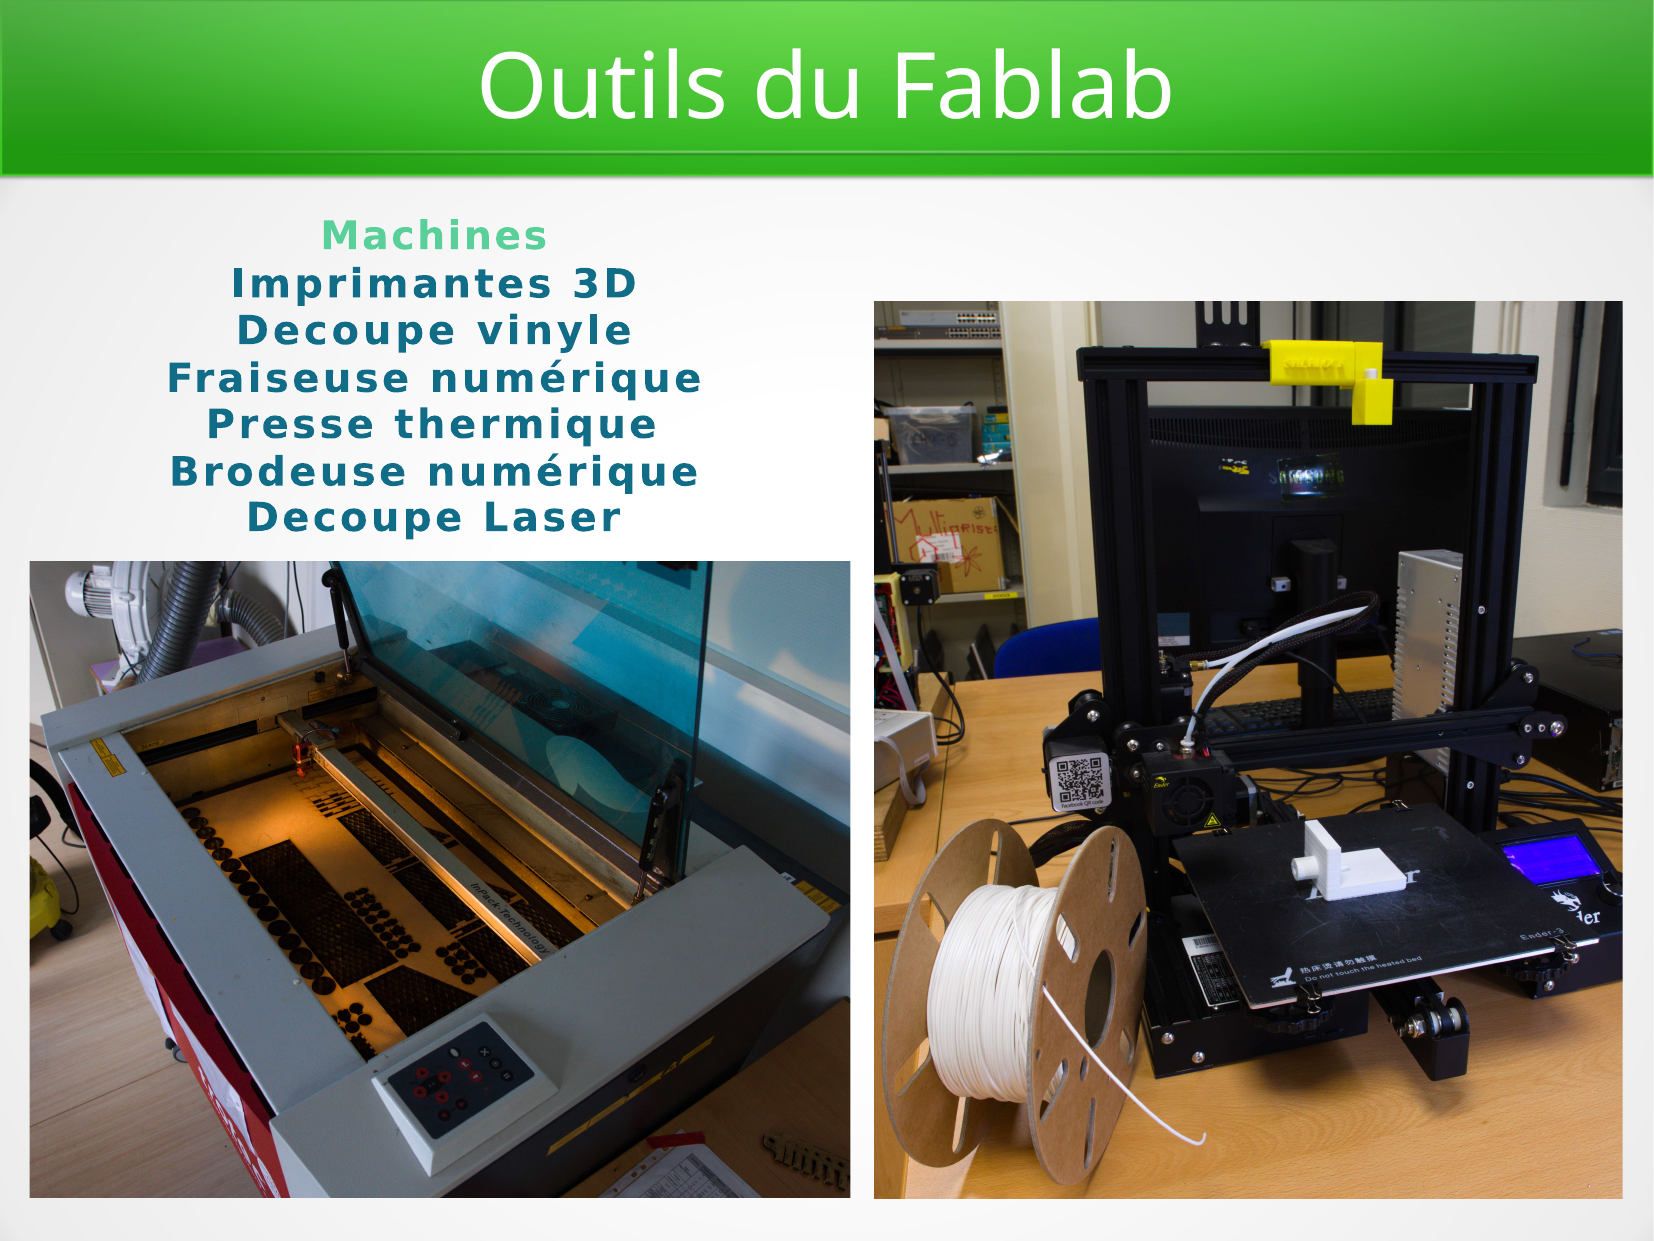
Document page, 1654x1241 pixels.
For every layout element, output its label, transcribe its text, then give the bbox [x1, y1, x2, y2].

title Outils du Fablab [82, 11, 1571, 154]
picture [0, 0, 1654, 1241]
